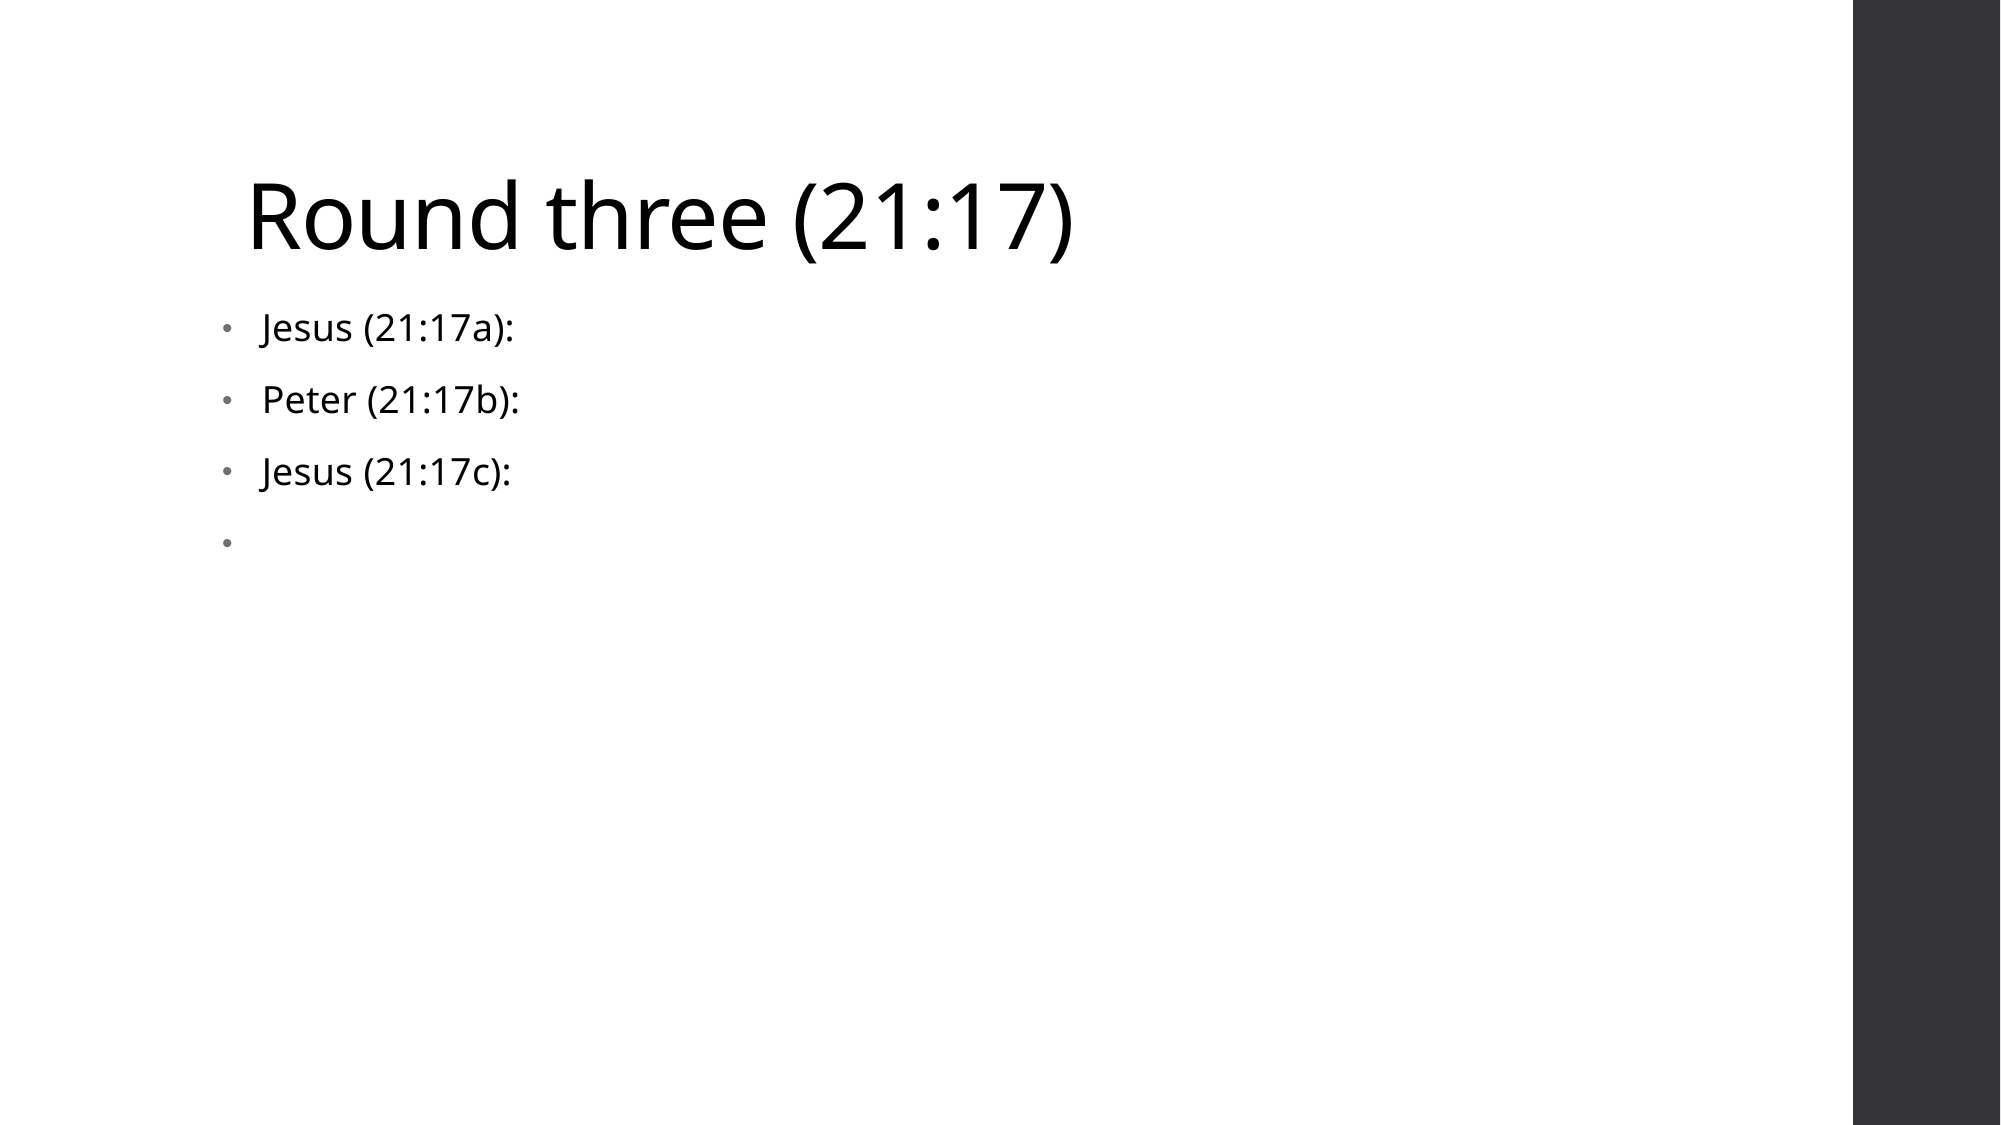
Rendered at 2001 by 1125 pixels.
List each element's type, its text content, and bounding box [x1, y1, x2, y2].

title Round three (21:17) [206, 60, 1797, 278]
list Jesus (21:17a): Peter (21:17b): Jesus (21:17c): [206, 299, 1617, 1014]
